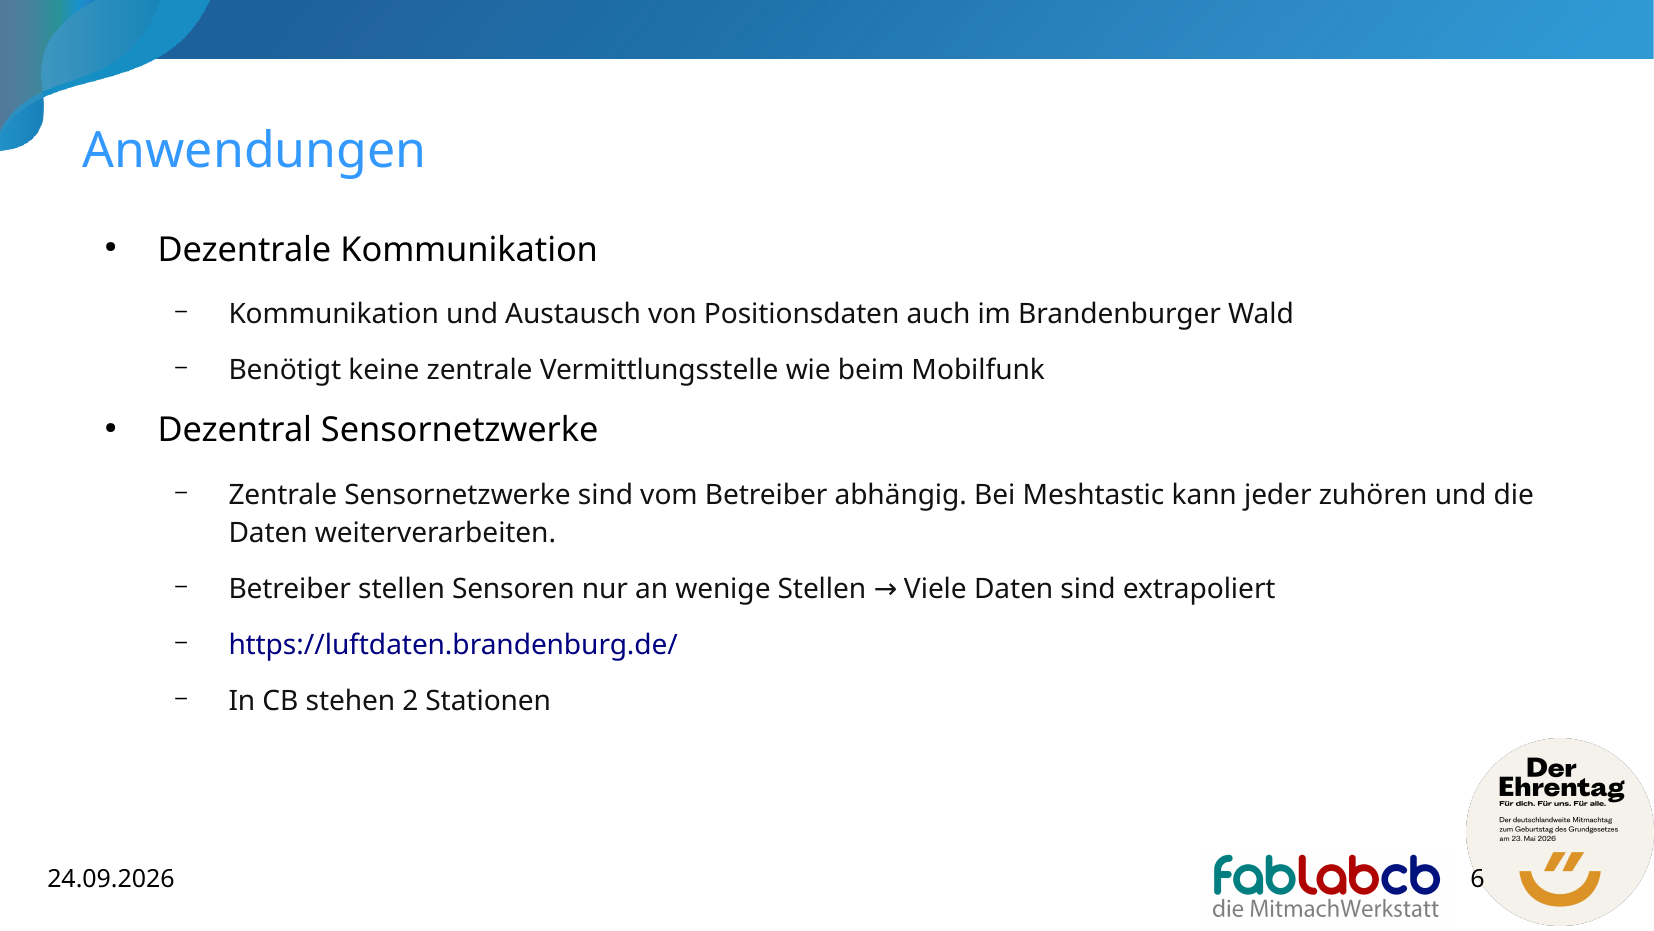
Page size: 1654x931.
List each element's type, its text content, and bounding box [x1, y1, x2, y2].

picture [0, 0, 1654, 931]
title Anwendungen [82, 99, 1571, 197]
list Dezentrale Kommunikation Kommunikation und Austausch von Positionsdaten auch im Brandenburger Wald Benötigt keine zentrale Vermittlungsstelle wie beim Mobilfunk Dezentral Sensornetzwerke Zentrale Sensornetzwerke sind vom Betreiber abhängig. Bei Meshtastic kann jeder zuhören und die Daten weiterverarbeiten. Betreiber stellen Sensoren nur an wenige Stellen → Viele Daten sind extrapoliert https://luftdaten.brandenburg.de/ In CB stehen 2 Stationen [86, 225, 1576, 826]
